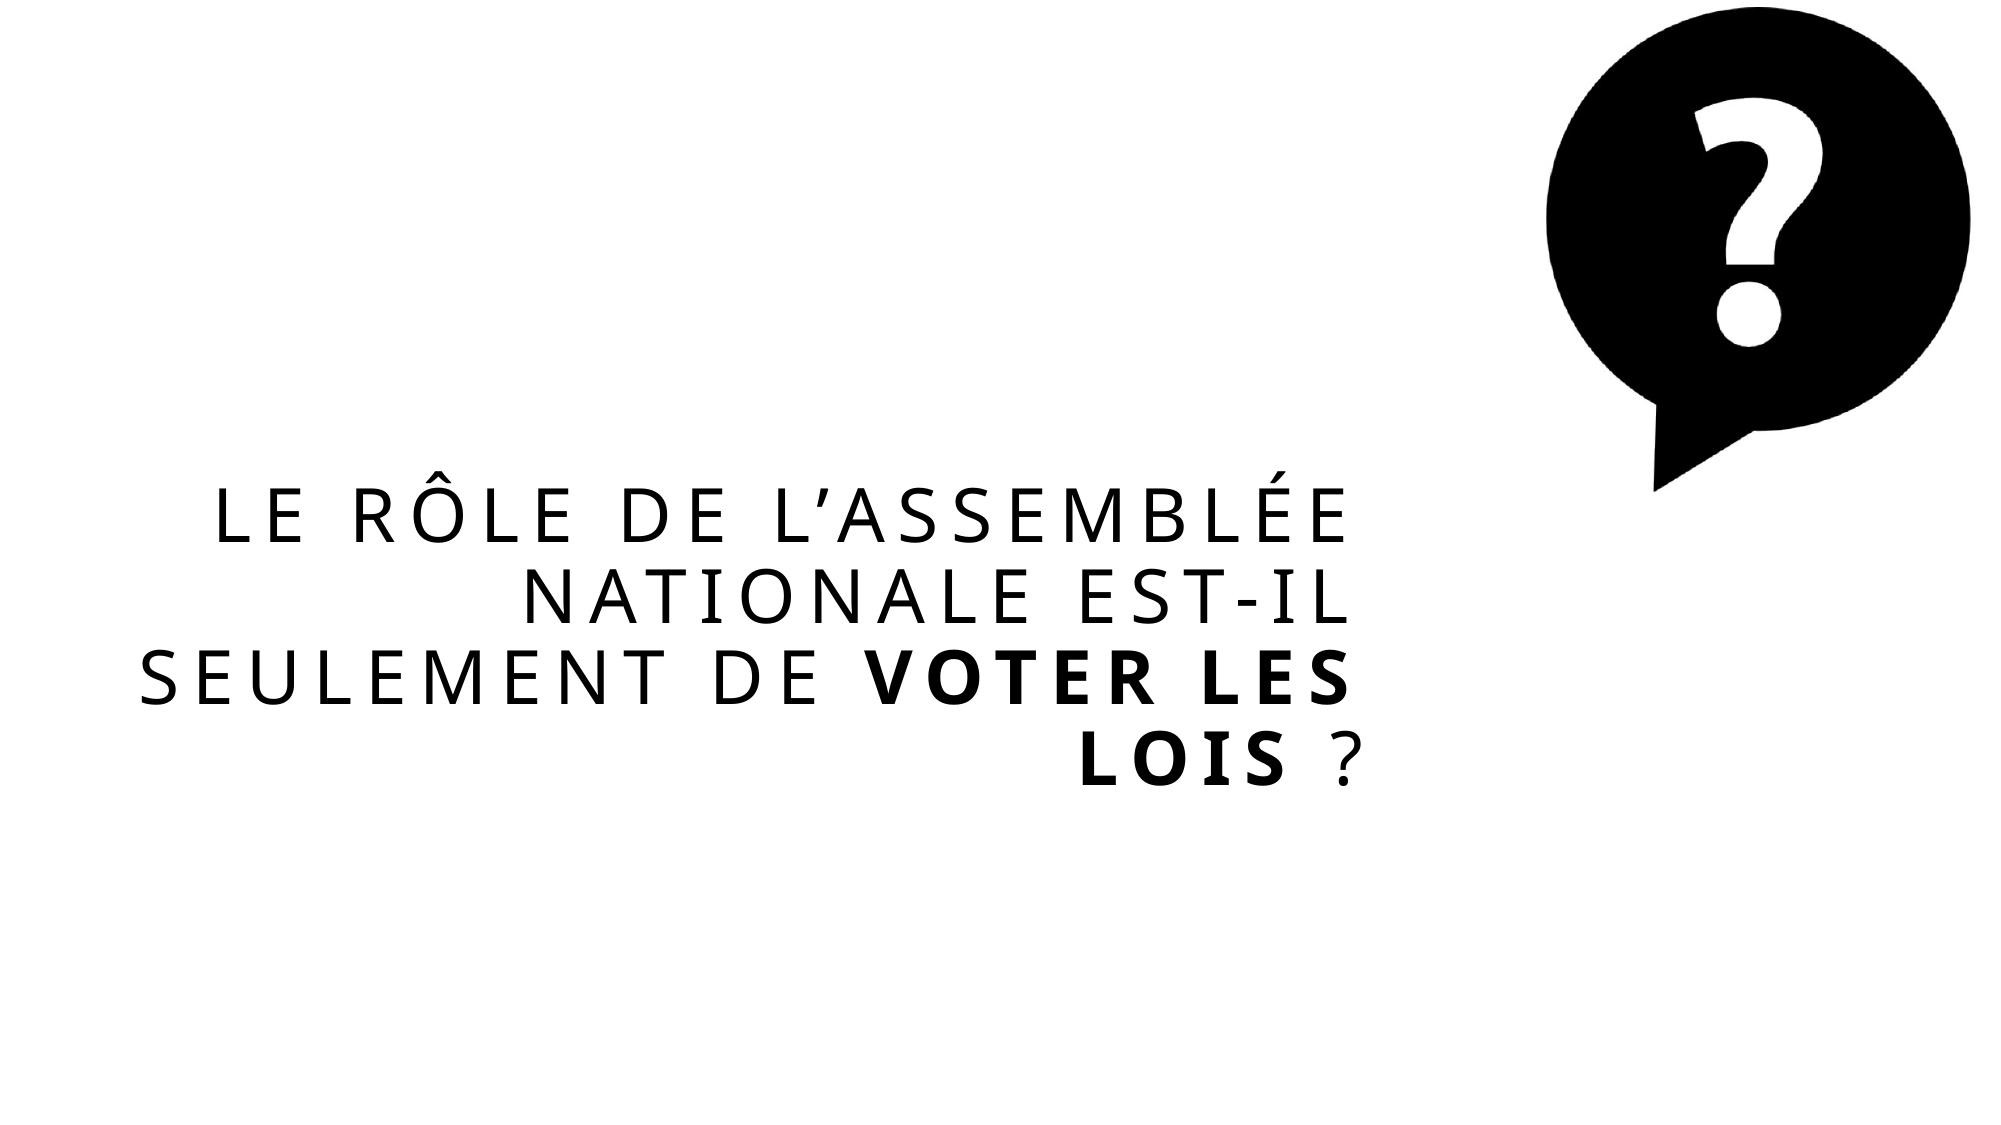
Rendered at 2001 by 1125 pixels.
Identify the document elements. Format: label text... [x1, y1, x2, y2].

title LE RÔLE DE L’ASSEMBLÉE NATIONALE EST-IL SEULEMENT DE VOTER LES LOIS ? [123, 367, 1546, 913]
